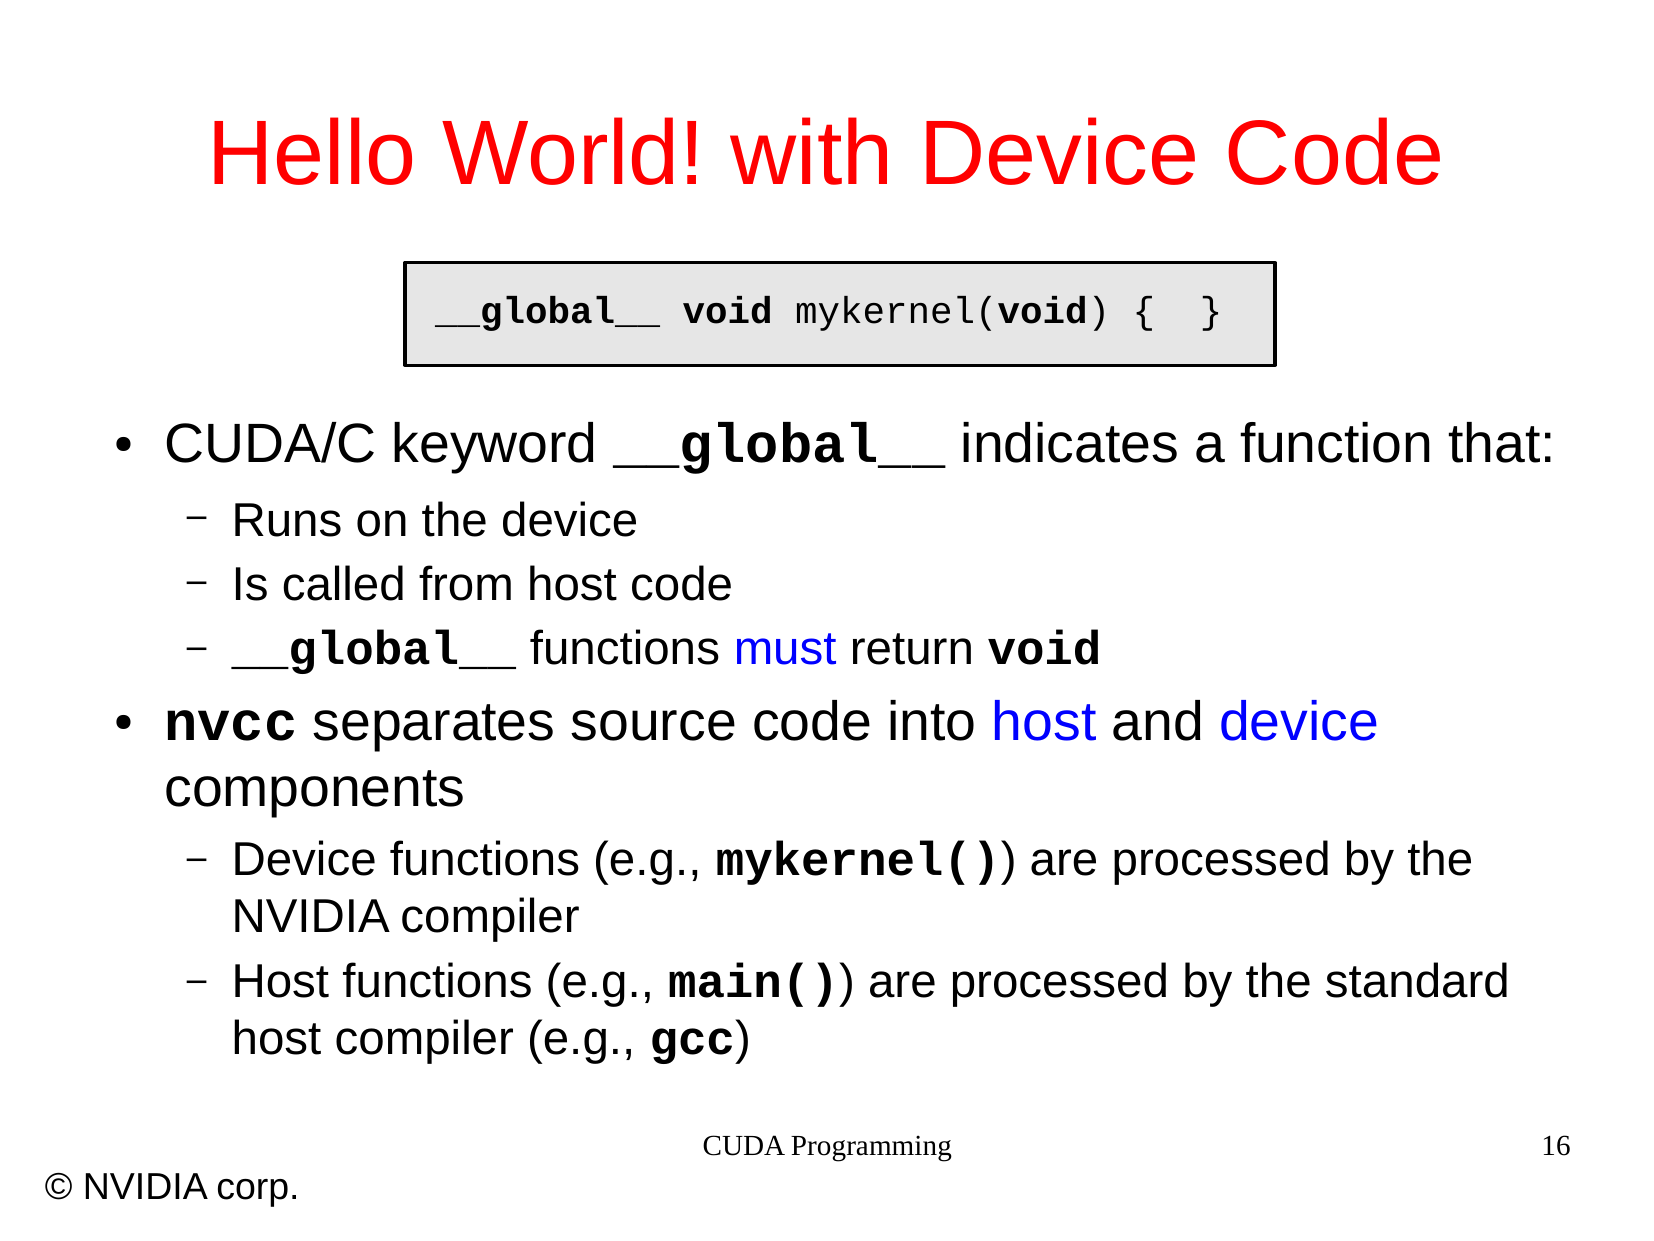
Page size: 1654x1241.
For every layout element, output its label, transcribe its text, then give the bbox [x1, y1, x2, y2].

list CUDA/C keyword __global__ indicates a function that: Runs on the device Is called from host code __global__ functions must return void nvcc separates source code into host and device components Device functions (e.g., mykernel()) are processed by the NVIDIA compiler Host functions (e.g., main()) are processed by the standard host compiler (e.g., gcc) [82, 412, 1571, 1109]
text_box __global__ void mykernel(void) { } [405, 262, 1276, 366]
text_box © NVIDIA corp. [30, 1158, 331, 1216]
title Hello World! with Device Code [82, 49, 1571, 257]
